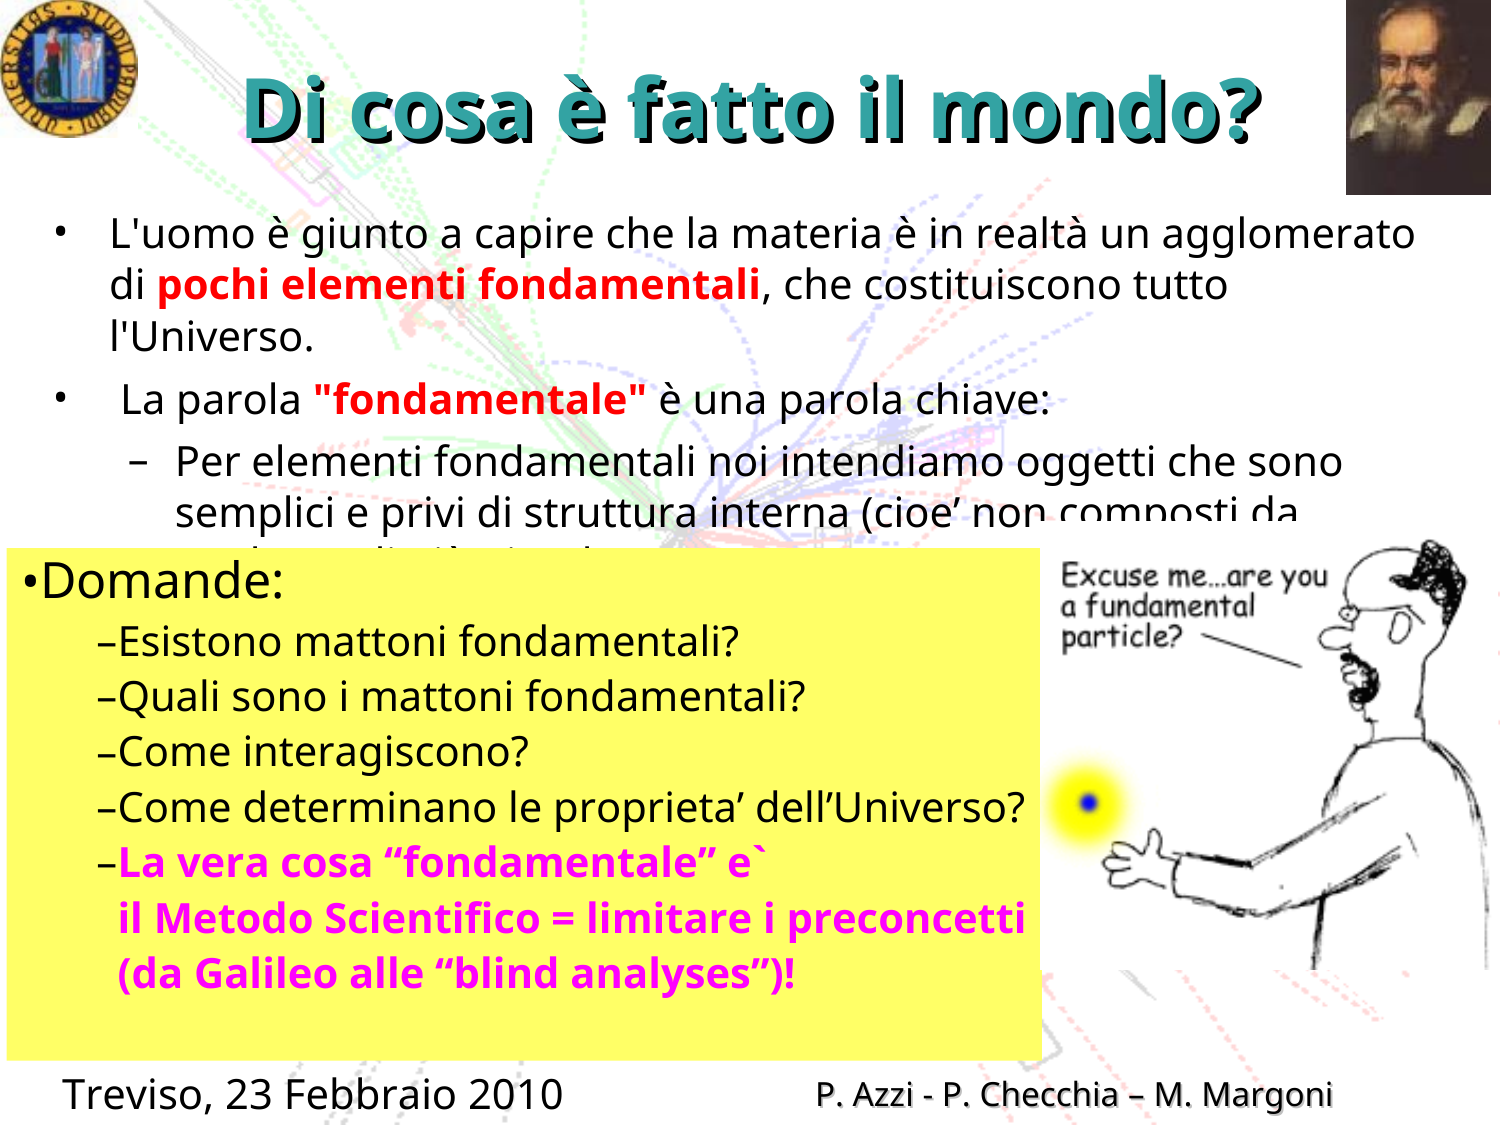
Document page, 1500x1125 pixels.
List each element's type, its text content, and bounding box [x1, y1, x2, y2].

list L'uomo è giunto a capire che la materia è in realtà un agglomerato di pochi elementi fondamentali, che costituiscono tutto l'Universo. La parola "fondamentale" è una parola chiave: Per elementi fondamentali noi intendiamo oggetti che sono semplici e privi di struttura interna (cioe’ non composti da qualcosa di più piccolo) [38, 199, 1439, 548]
title Di cosa è fatto il mondo? [0, 0, 1500, 213]
picture [0, 213, 1500, 1125]
text_box Domande: Esistono mattoni fondamentali? Quali sono i mattoni fondamentali? Come interagiscono? Come determinano le proprieta’ dell’Universo? La vera cosa “fondamentale” e` il Metodo Scientifico = limitare i preconcetti (da Galileo alle “blind analyses”)! [6, 548, 1042, 1061]
